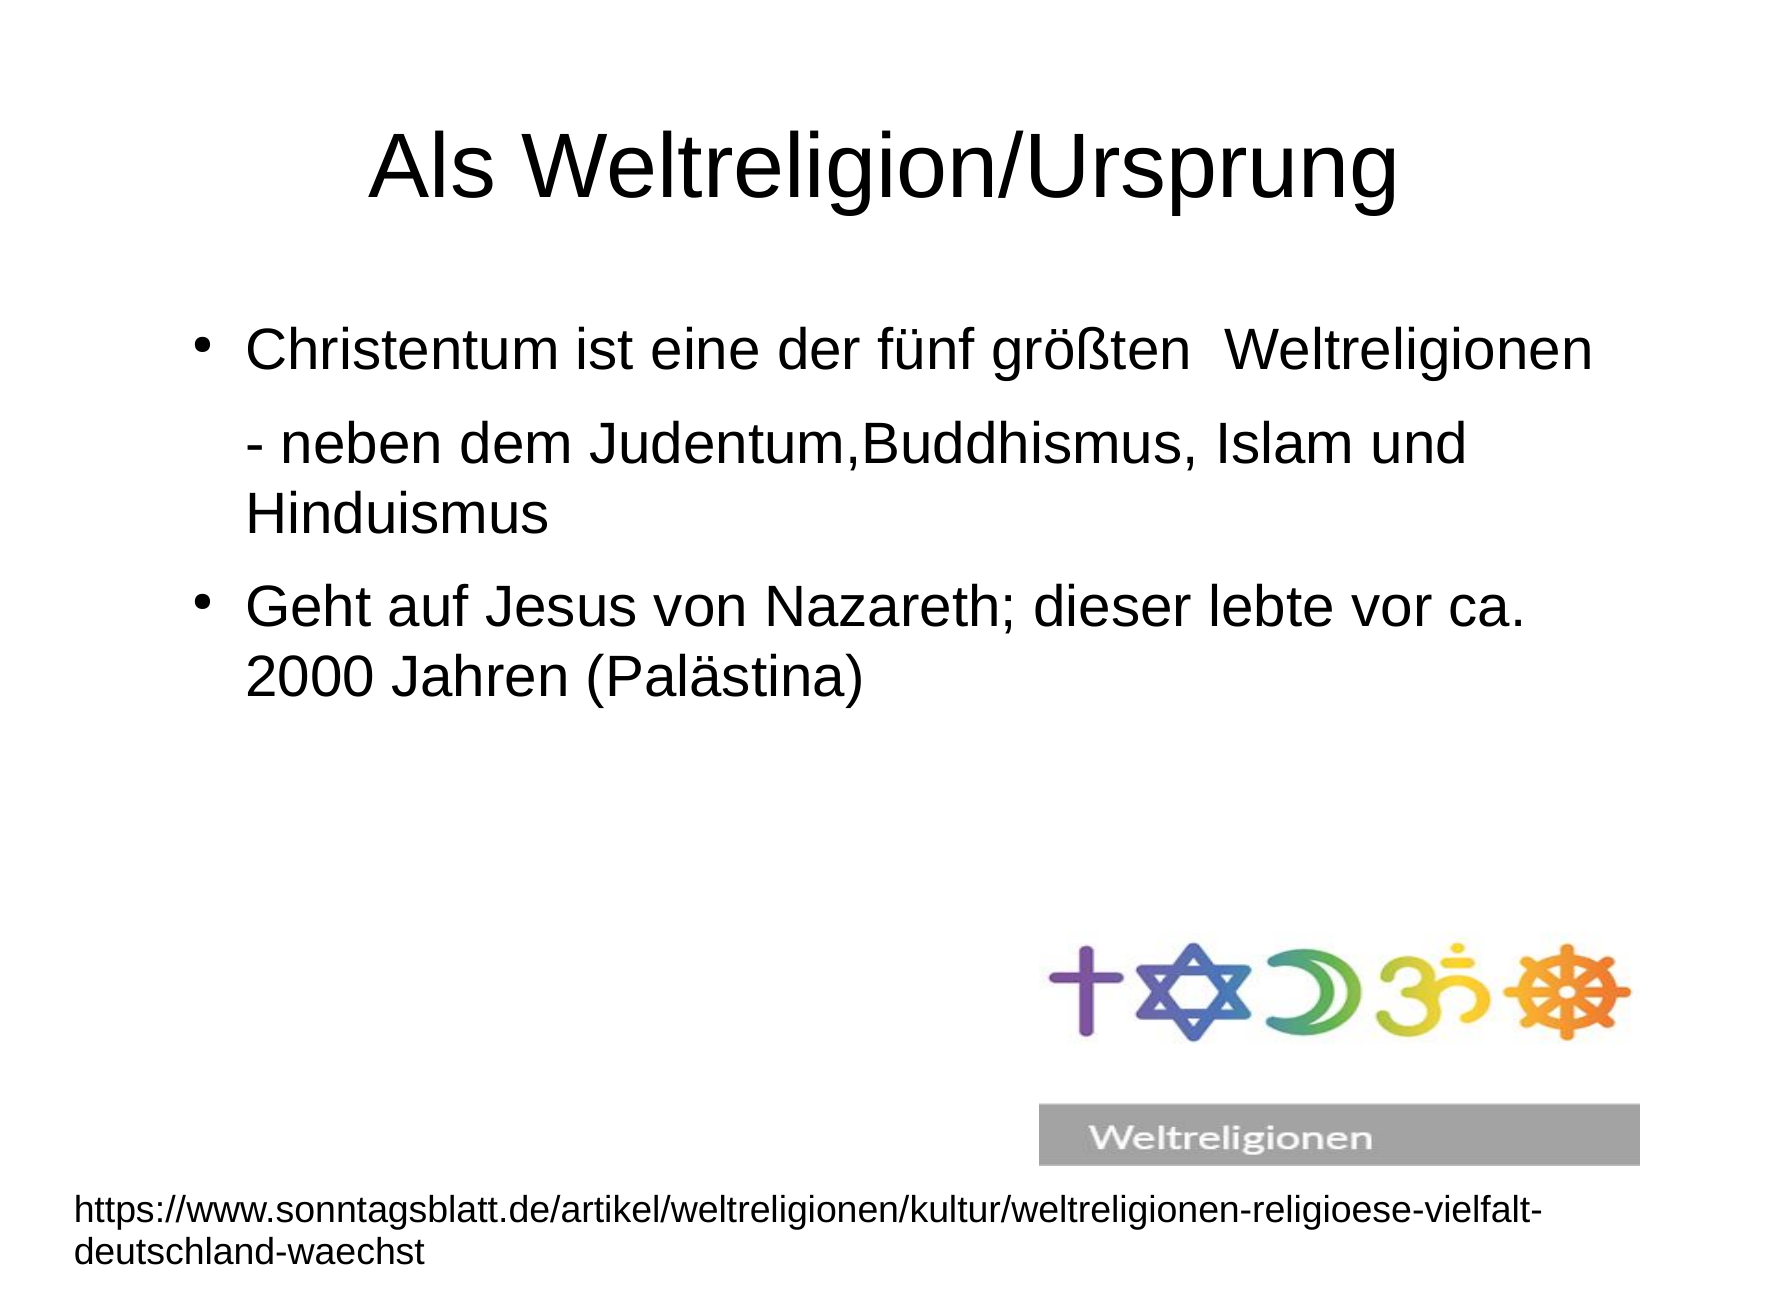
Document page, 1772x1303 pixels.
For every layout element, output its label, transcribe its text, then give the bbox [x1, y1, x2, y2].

picture [1039, 888, 1640, 1166]
title Als Weltreligion/Ursprung [88, 52, 1683, 270]
list Christentum ist eine der fünf größten Weltreligionen - neben dem Judentum,Buddhismus, Islam und Hinduismus Geht auf Jesus von Nazareth; dieser lebte vor ca. 2000 Jahren (Palästina) [88, 303, 1683, 1164]
text_box https://www.sonntagsblatt.de/artikel/weltreligionen/kultur/weltreligionen-religioese-vielfalt-deutschland-waechst [59, 1181, 1769, 1281]
